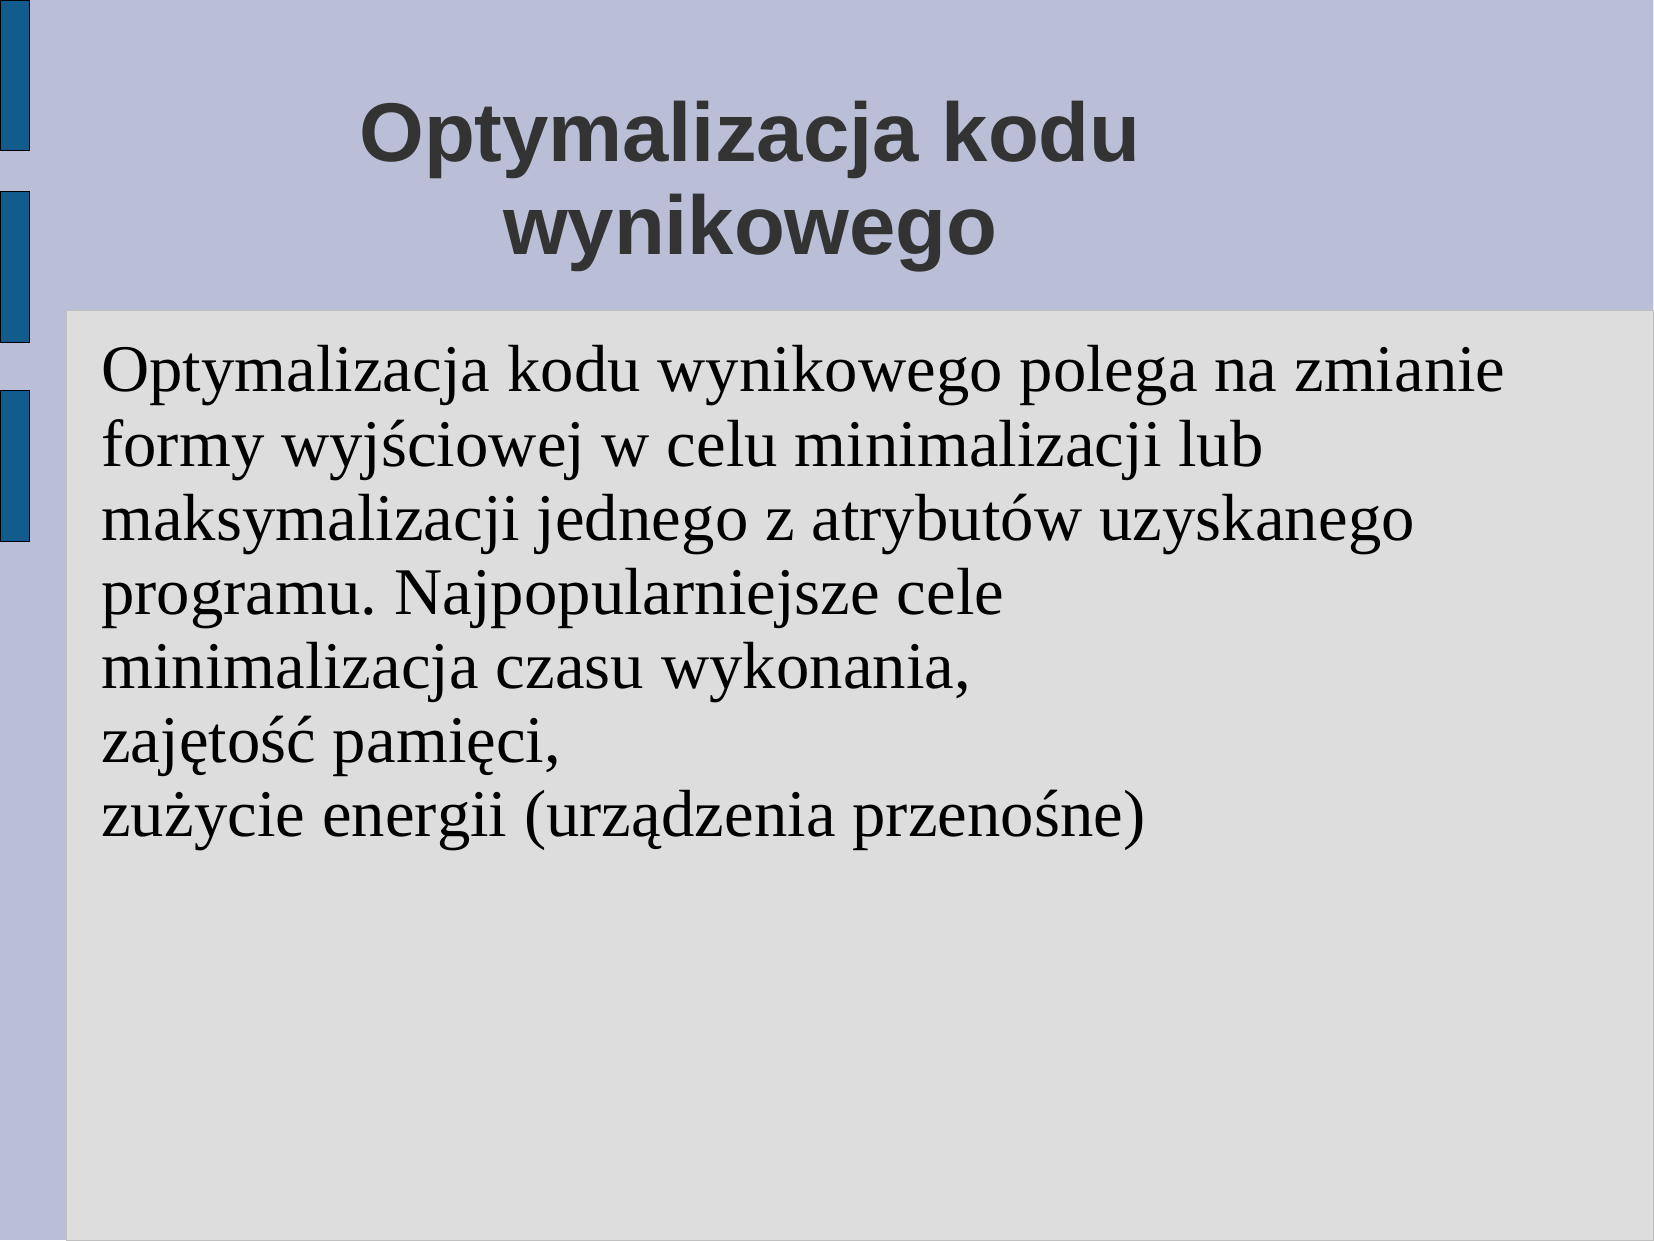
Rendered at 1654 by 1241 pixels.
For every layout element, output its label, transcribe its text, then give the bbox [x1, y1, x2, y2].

title Optymalizacja kodu wynikowego [112, 78, 1388, 280]
text_box Optymalizacja kodu wynikowego polega na zmianie formy wyjściowej w celu minimalizacji lub maksymalizacji jednego z atrybutów uzyskanego programu. Najpopularniejsze cele minimalizacja czasu wykonania, zajętość pamięci, zużycie energii (urządzenia przenośne) [101, 332, 1625, 999]
